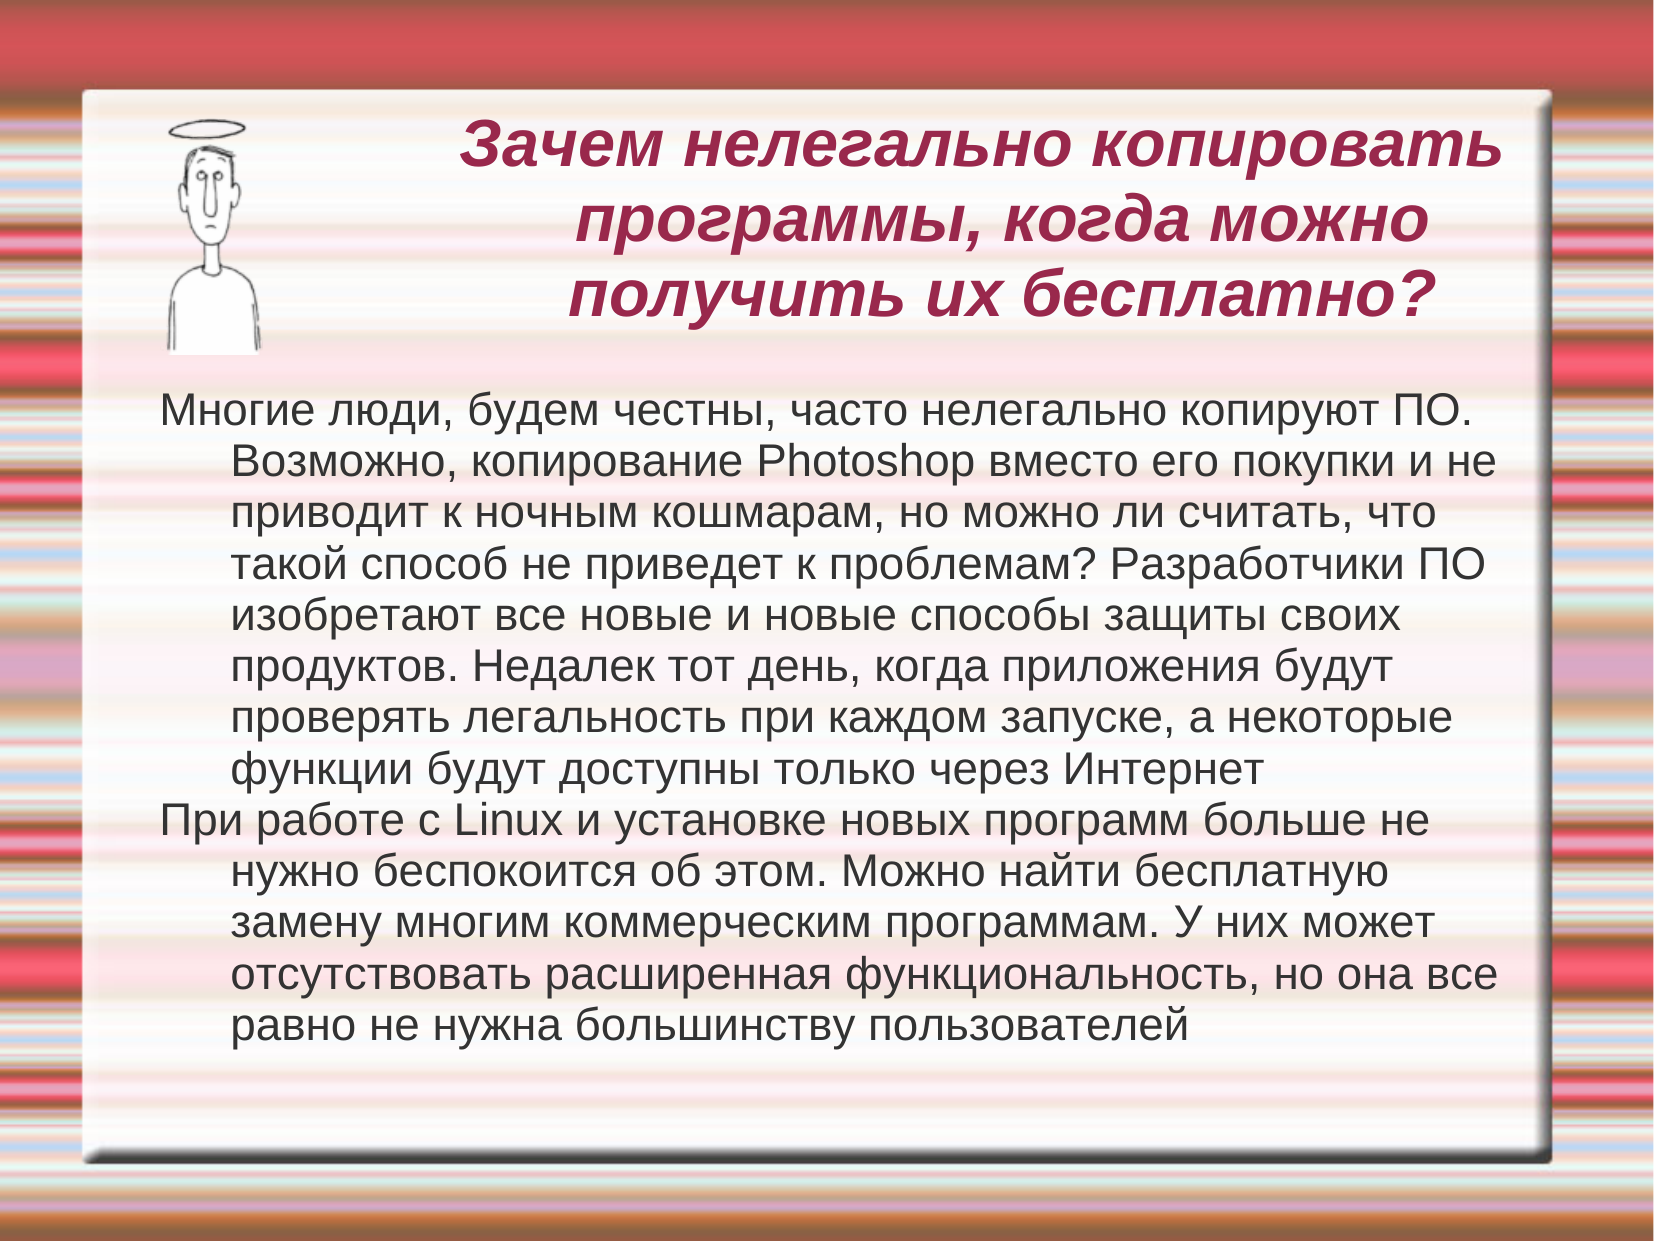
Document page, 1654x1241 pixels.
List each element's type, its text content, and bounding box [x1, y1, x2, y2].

list Многие люди, будем честны, часто нелегально копируют ПО. Возможно, копирование Photoshop вместо его покупки и не приводит к ночным кошмарам, но можно ли считать, что такой способ не приведет к проблемам? Разработчики ПО изобретают все новые и новые способы защиты своих продуктов. Недалек тот день, когда приложения будут проверять легальность при каждом запуске, а некоторые функции будут доступны только через Интернет При работе с Linux и установке новых программ больше не нужно беспокоится об этом. Можно найти бесплатную замену многим коммерческим программам. У них может отсутствовать расширенная функциональность, но она все равно не нужна большинству пользователей [147, 383, 1517, 1125]
picture [0, 0, 1654, 1241]
title Зачем нелегально копировать программы, когда можно получить их бесплатно? [413, 88, 1534, 348]
